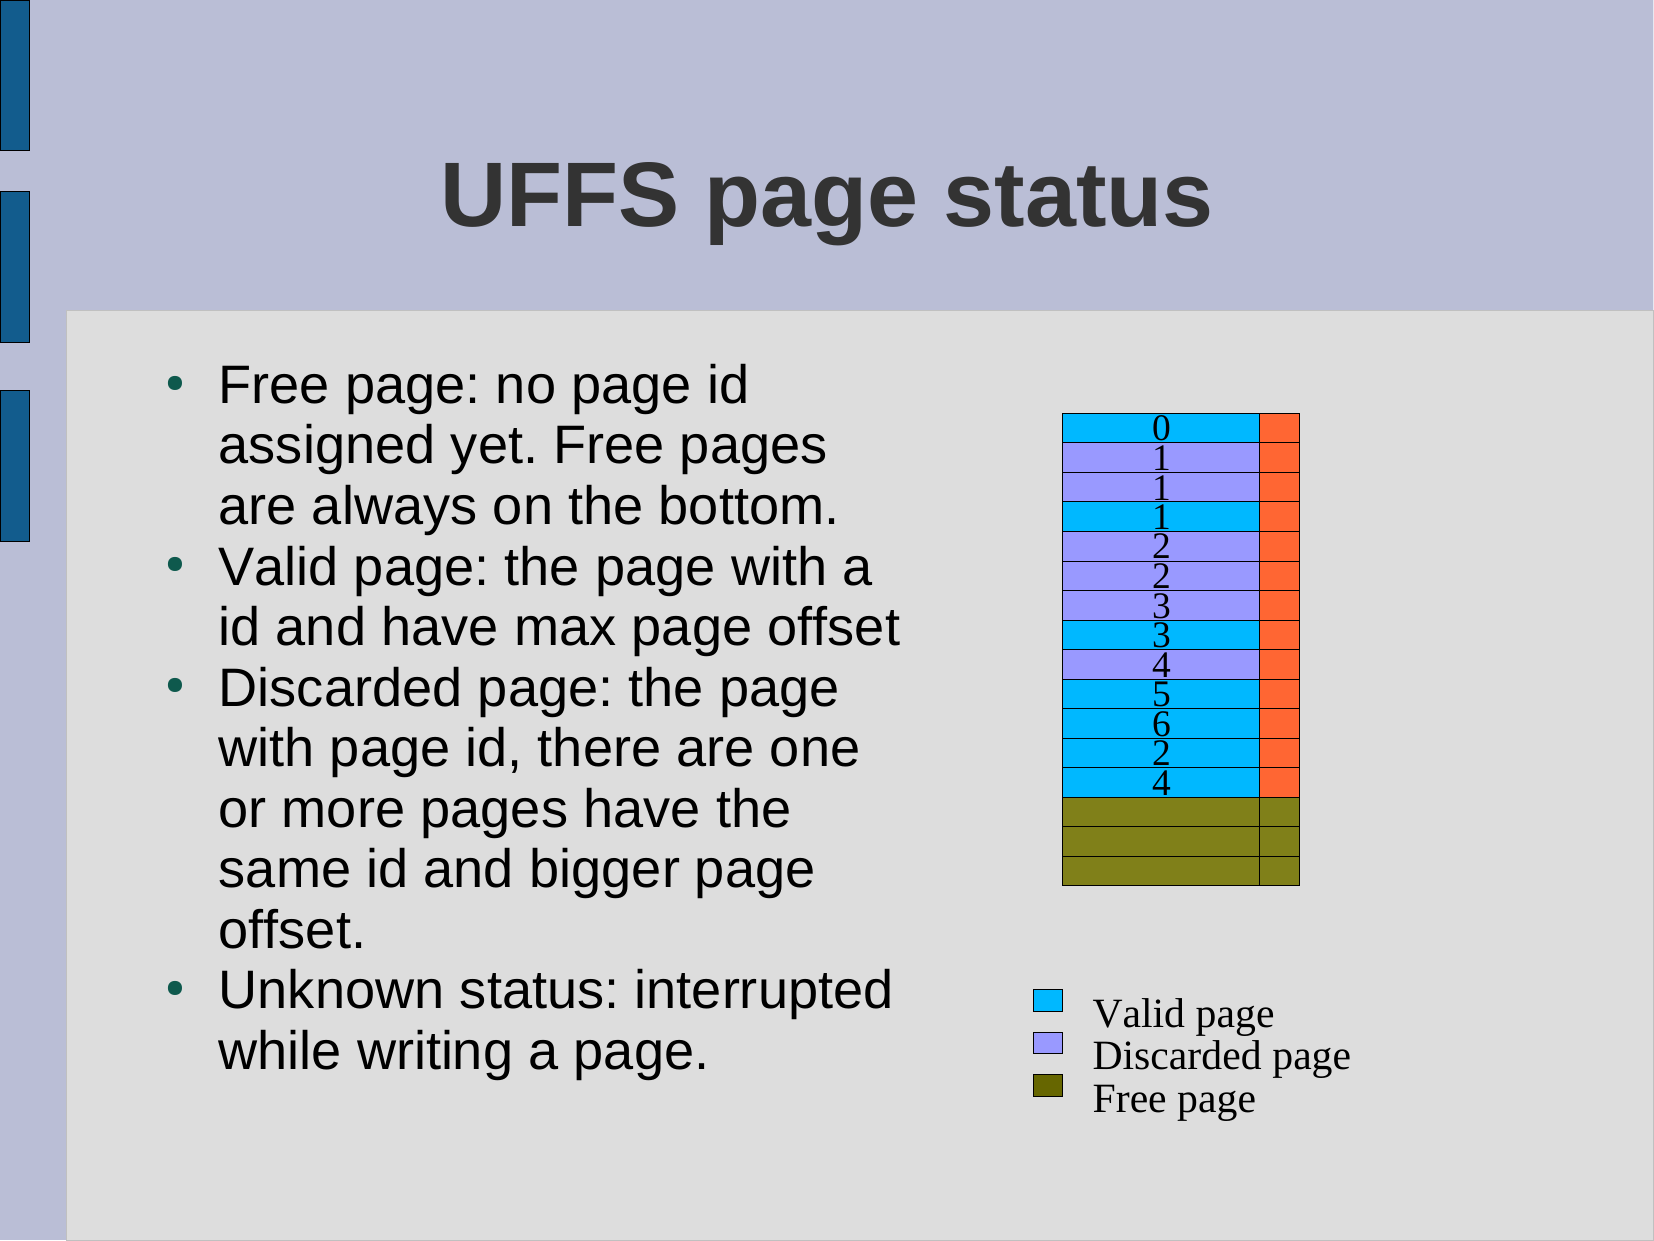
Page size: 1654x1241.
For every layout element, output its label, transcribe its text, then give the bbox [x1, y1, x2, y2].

text_box 5 [1062, 679, 1259, 709]
text_box [1033, 1032, 1063, 1054]
text_box 0 [1062, 413, 1259, 443]
text_box Valid page [1092, 989, 1447, 1032]
text_box Free page [1092, 1074, 1418, 1123]
text_box 3 [1062, 590, 1259, 620]
text_box [1033, 1074, 1063, 1097]
text_box 3 [1062, 620, 1259, 649]
text_box [1062, 413, 1300, 886]
text_box Discarded page [1092, 1032, 1477, 1080]
text_box 4 [1062, 649, 1259, 679]
text_box 6 [1062, 709, 1259, 738]
text_box 2 [1062, 561, 1259, 590]
text_box 2 [1062, 531, 1259, 561]
text_box [1033, 989, 1063, 1012]
text_box 4 [1062, 767, 1259, 797]
title UFFS page status [121, 91, 1534, 299]
text_box 2 [1062, 738, 1259, 767]
text_box 1 [1062, 501, 1259, 531]
text_box 1 [1062, 443, 1259, 472]
text_box 1 [1062, 472, 1259, 501]
list Free page: no page id assigned yet. Free pages are always on the bottom. Valid page: the page with a id and have max page offset Discarded page: the page with page id, there are one or more pages have the same id and bigger page offset. Unknown status: interrupted while writing a page. [147, 354, 916, 1081]
